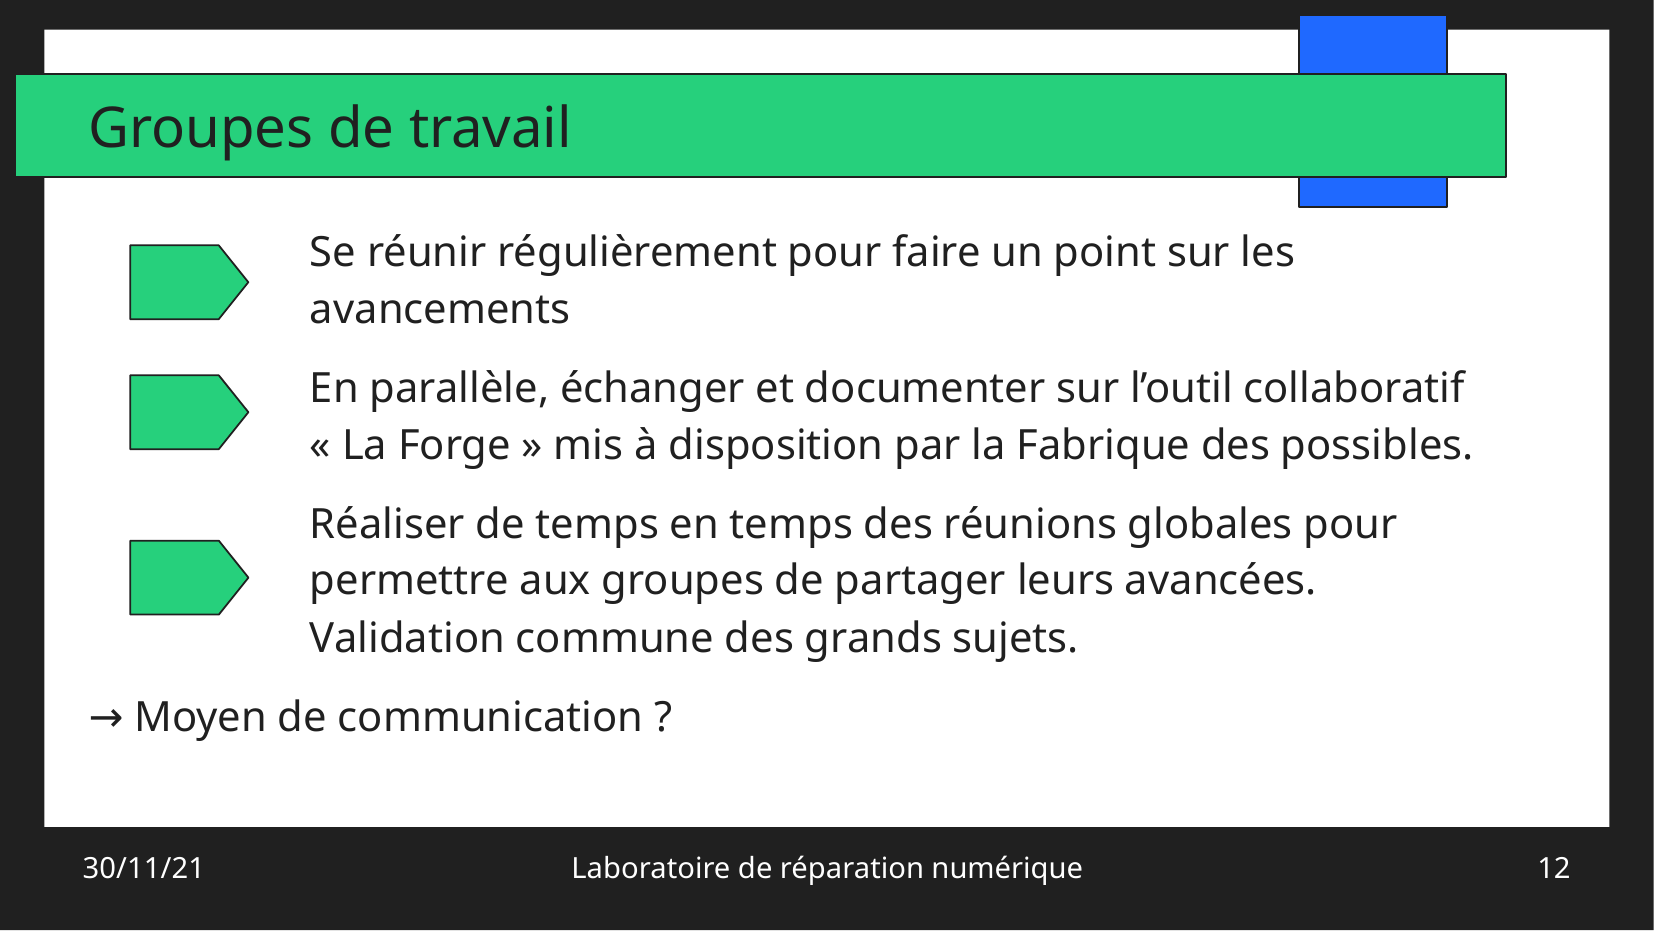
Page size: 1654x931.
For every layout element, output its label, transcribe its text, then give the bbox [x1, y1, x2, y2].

list Se réunir régulièrement pour faire un point sur les avancements En parallèle, échanger et documenter sur l’outil collaboratif « La Forge » mis à disposition par la Fabrique des possibles. Réaliser de temps en temps des réunions globales pour permettre aux groupes de partager leurs avancées. Validation commune des grands sujets. → Moyen de communication ? [88, 221, 1565, 813]
text_box [130, 245, 249, 320]
text_box [130, 540, 249, 615]
text_box [130, 375, 249, 450]
title Groupes de travail [88, 73, 1506, 178]
